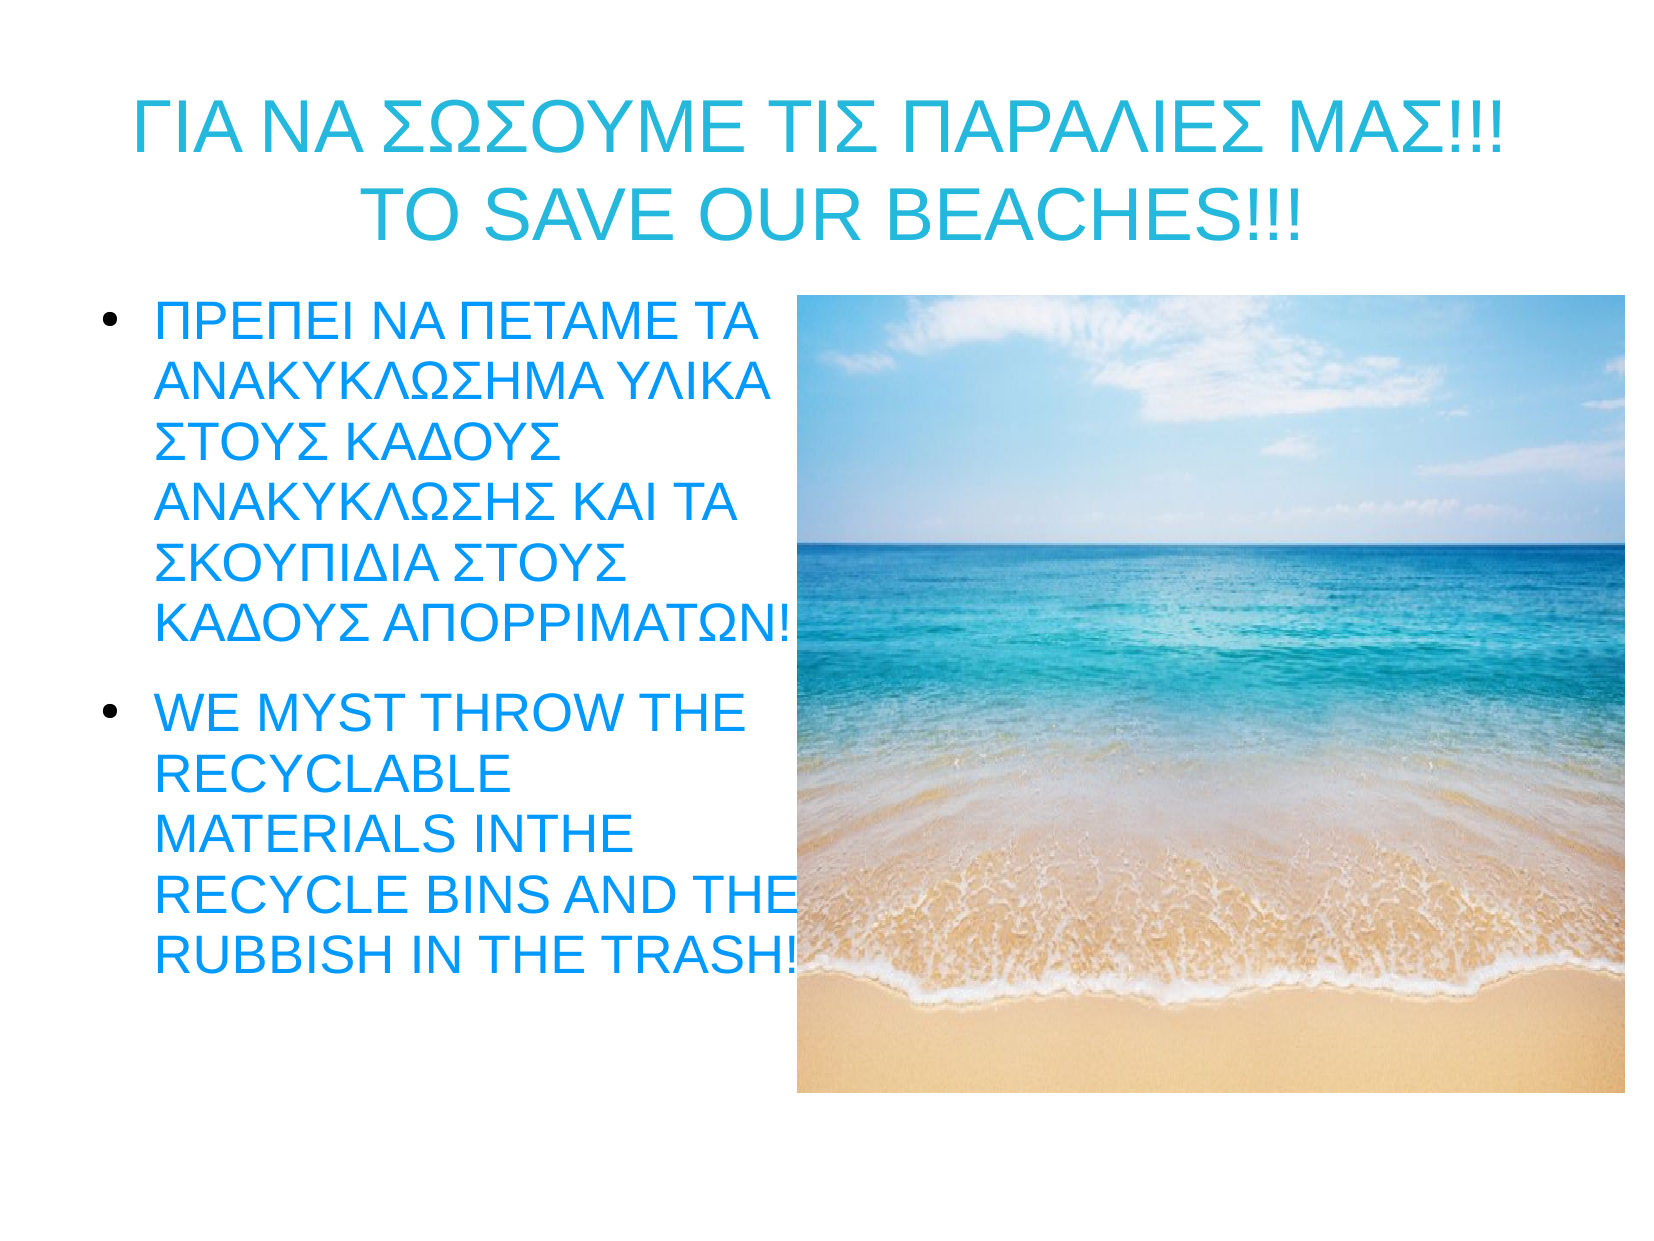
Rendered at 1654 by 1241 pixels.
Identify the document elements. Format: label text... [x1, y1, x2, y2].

list ΠΡΕΠΕΙ ΝΑ ΠΕΤΑΜΕ ΤΑ ΑΝΑΚΥΚΛΩΣΗΜΑ ΥΛΙΚΑ ΣΤΟΥΣ ΚΑΔΟΥΣ ΑΝΑΚΥΚΛΩΣΗΣ ΚΑΙ ΤΑ ΣΚΟΥΠΙΔΙΑ ΣΤΟΥΣ ΚΑΔΟΥΣ ΑΠΟΡΡΙΜΑΤΩΝ! WE MYST THROW THE RECYCLABLE MATERIALS INTHE RECYCLE BINS AND THE RUBBISH IN THE TRASH! [82, 290, 809, 1094]
picture [797, 295, 1625, 1093]
title ΓΙΑ ΝΑ ΣΩΣΟΥΜΕ ΤΙΣ ΠΑΡΑΛΙΕΣ ΜΑΣ!!! TO SAVE OUR BEACHES!!! [88, 67, 1577, 260]
